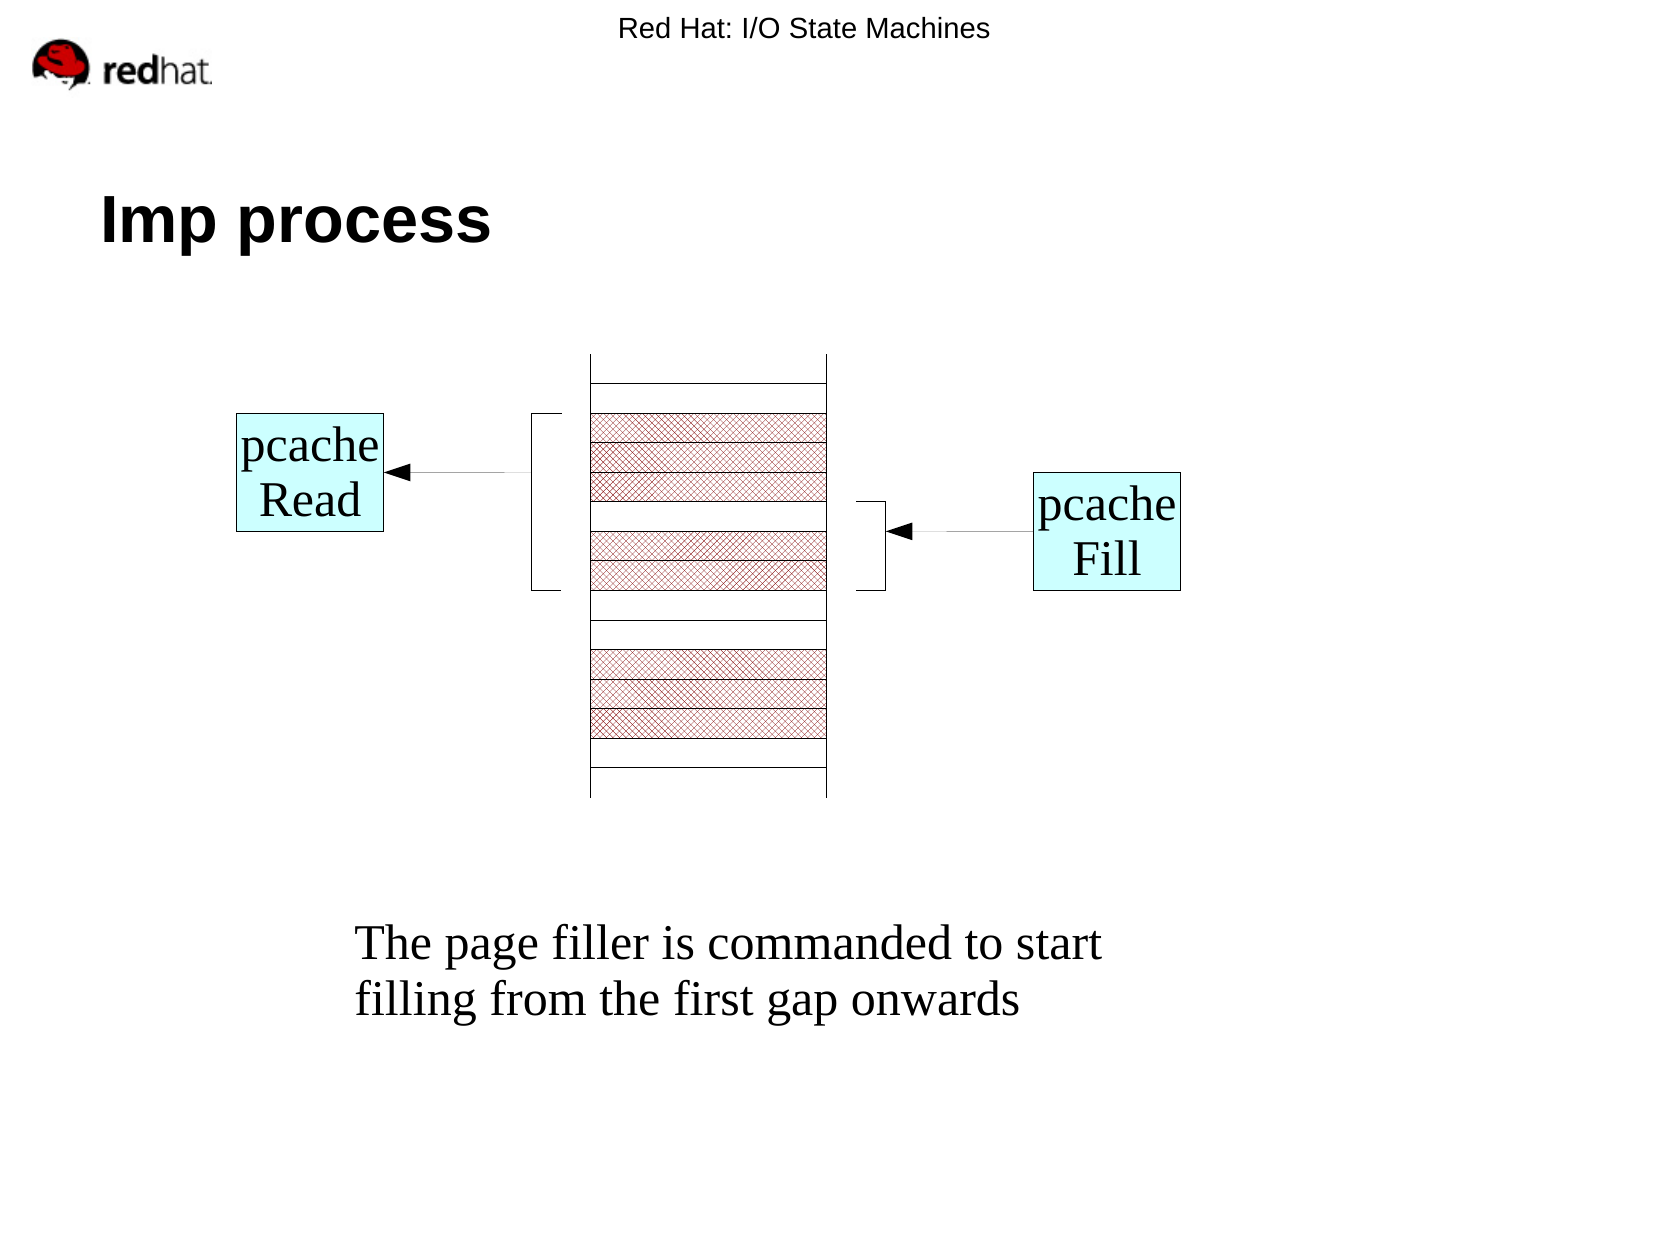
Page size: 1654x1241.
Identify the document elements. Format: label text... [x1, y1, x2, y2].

text_box pcache Read [236, 413, 384, 532]
text_box [590, 531, 827, 590]
text_box pcache Fill [1033, 472, 1181, 591]
text_box [590, 414, 827, 501]
picture [31, 37, 212, 98]
text_box The page filler is commanded to start filling from the first gap onwards [354, 915, 1182, 1087]
text_box [590, 649, 827, 738]
title Imp process [100, 164, 1506, 275]
